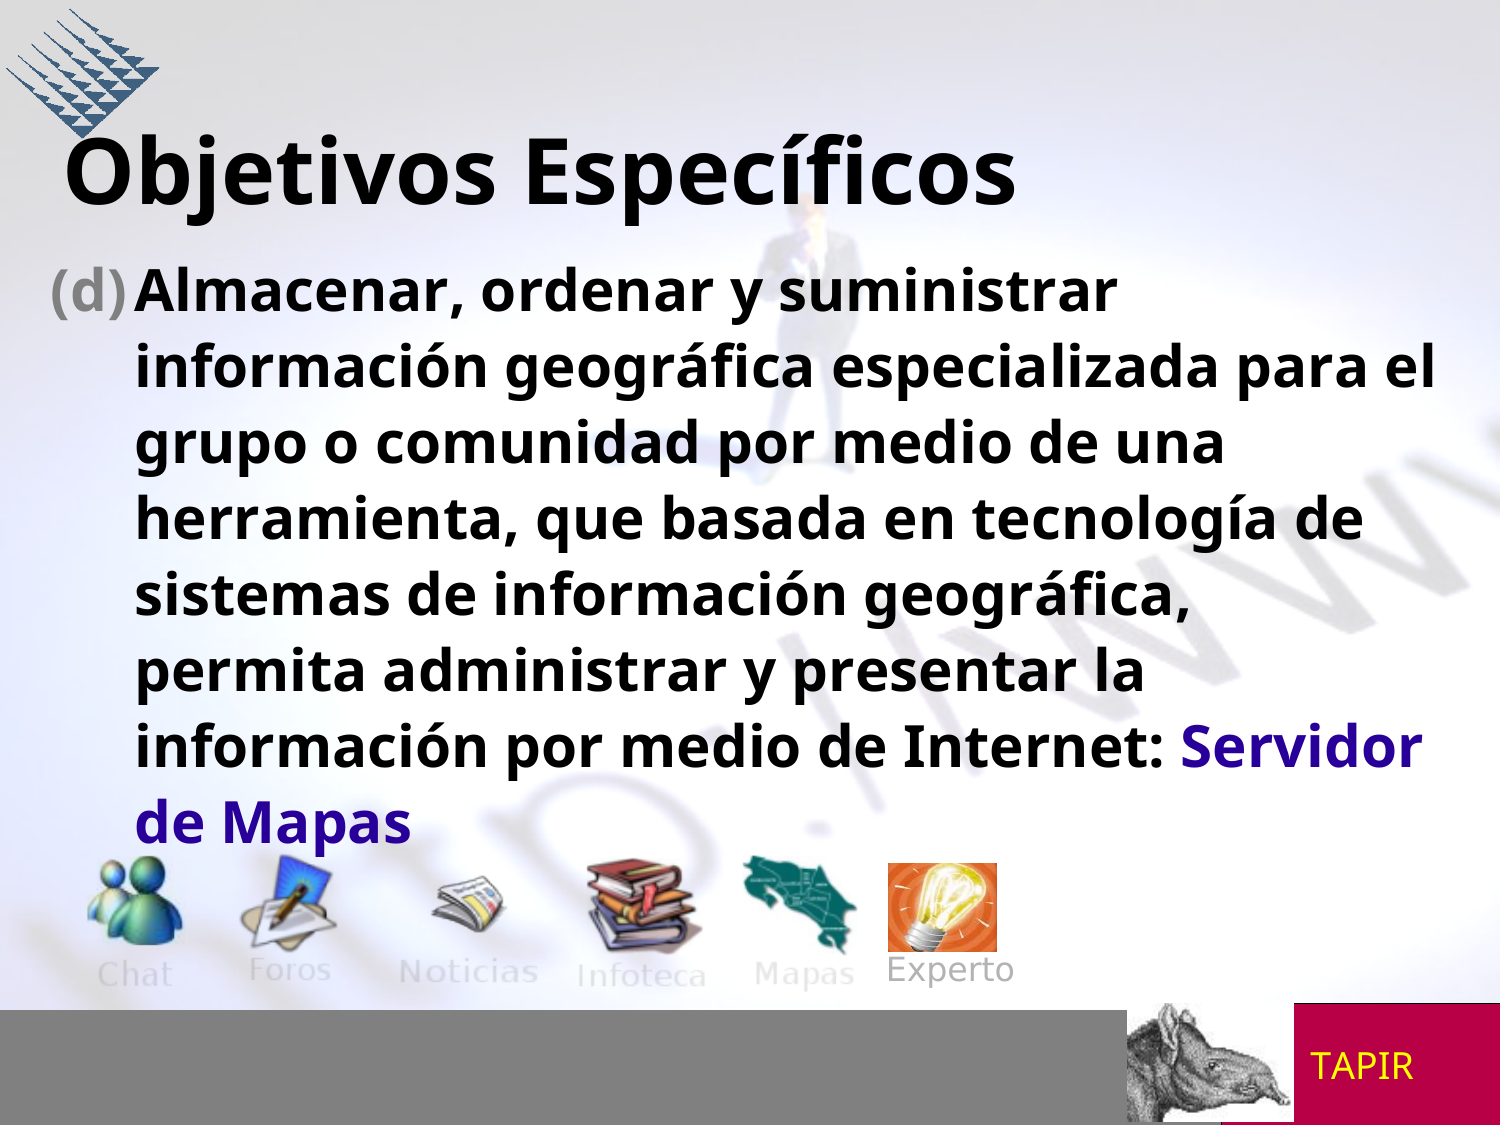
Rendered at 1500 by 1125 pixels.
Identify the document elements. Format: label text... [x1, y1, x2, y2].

picture [59, 840, 361, 1003]
picture [382, 851, 553, 1004]
picture [888, 863, 997, 952]
title Objetivos Específicos [62, 45, 1463, 293]
list Almacenar, ordenar y suministrar información geográfica especializada para el grupo o comunidad por medio de una herramienta, que basada en tecnología de sistemas de información geográfica, permita administrar y presentar la información por medio de Internet: Servidor de Mapas [50, 250, 1451, 994]
picture [1127, 1003, 1294, 1123]
text_box TAPIR [1221, 1003, 1500, 1125]
text_box Experto [885, 951, 1034, 991]
picture [726, 850, 879, 1002]
picture [564, 851, 719, 1000]
picture [0, 0, 163, 144]
